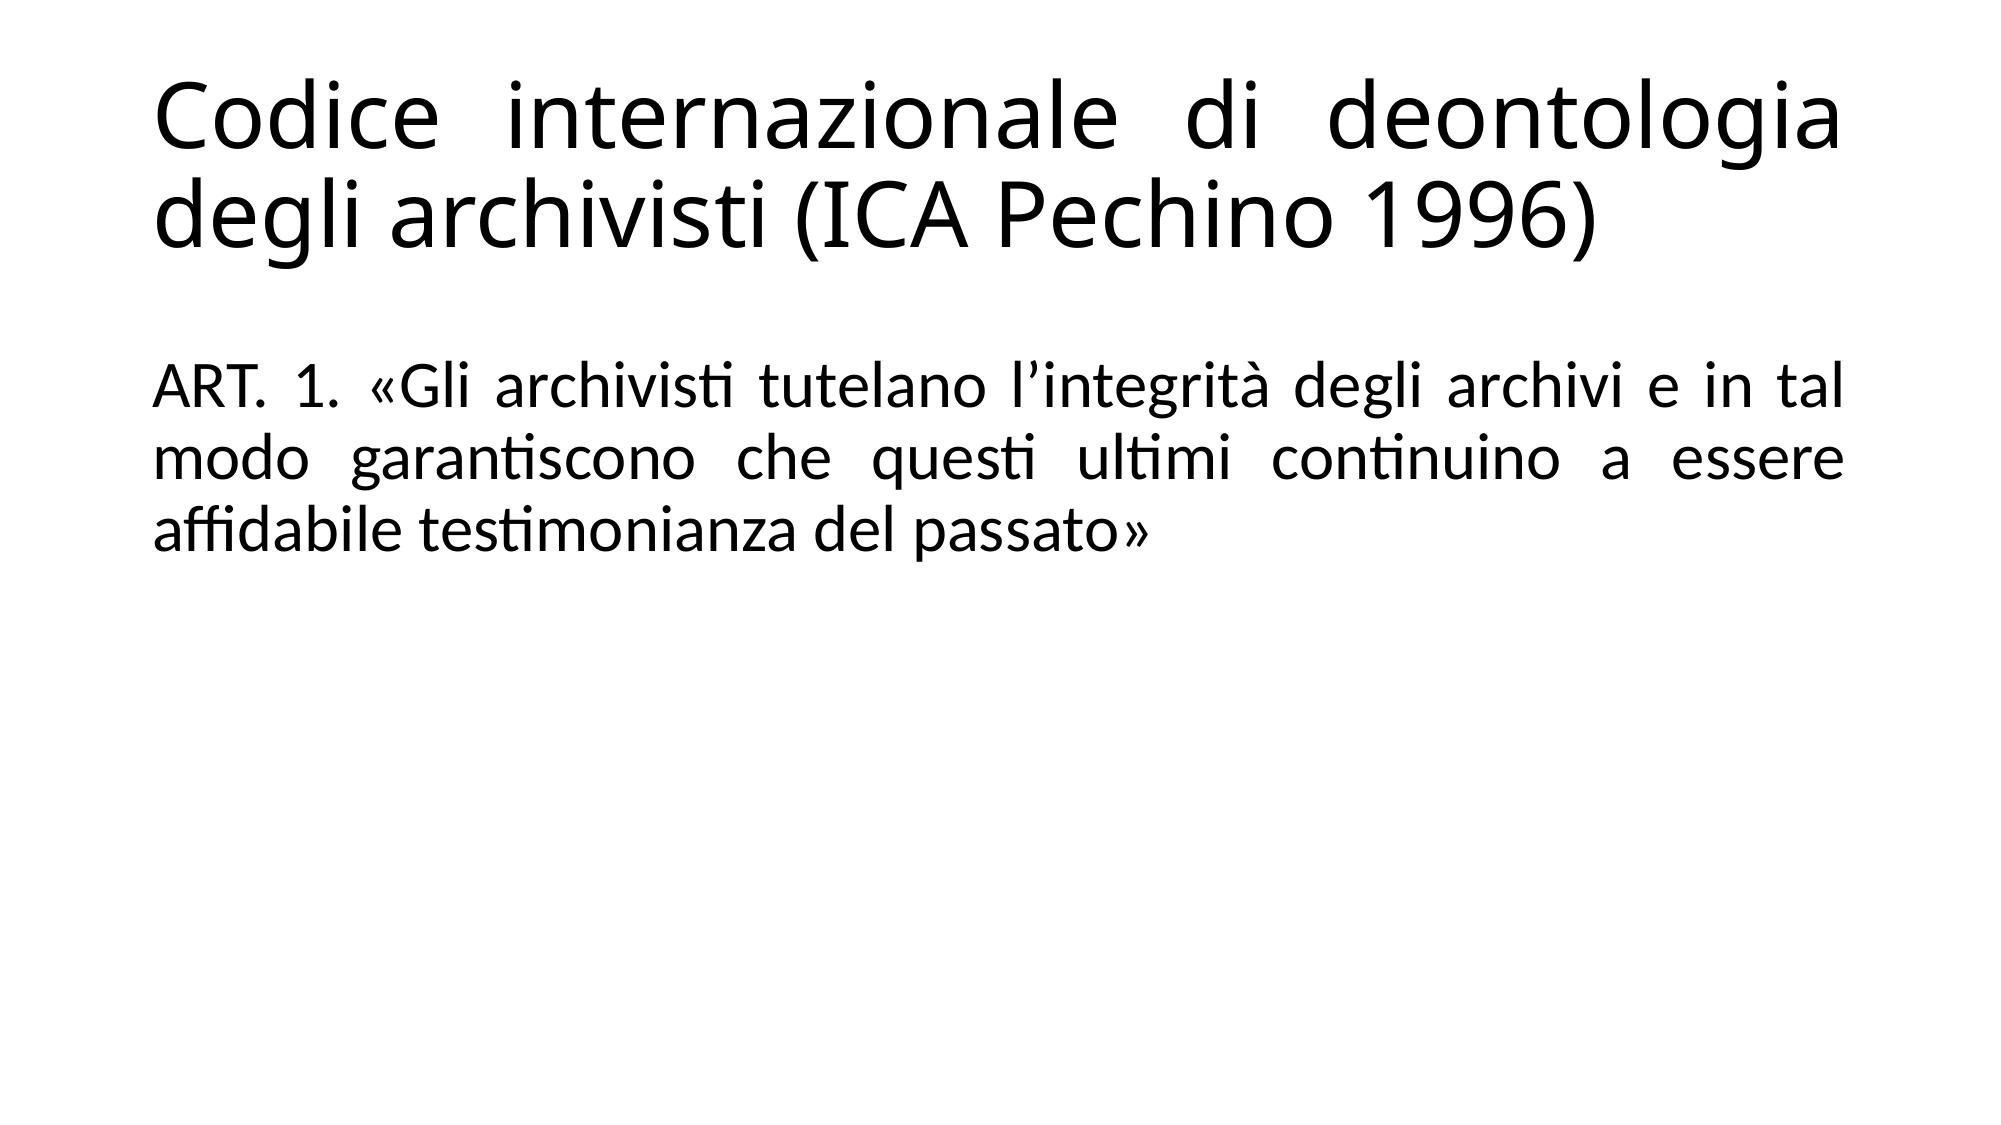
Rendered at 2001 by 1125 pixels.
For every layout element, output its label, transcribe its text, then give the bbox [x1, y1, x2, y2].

list ART. 1. «Gli archivisti tutelano l’integrità degli archivi e in tal modo garantiscono che questi ultimi continuino a essere affidabile testimonianza del passato» [137, 341, 1863, 1014]
title Codice internazionale di deontologia degli archivisti (ICA Pechino 1996) [137, 59, 1863, 278]
